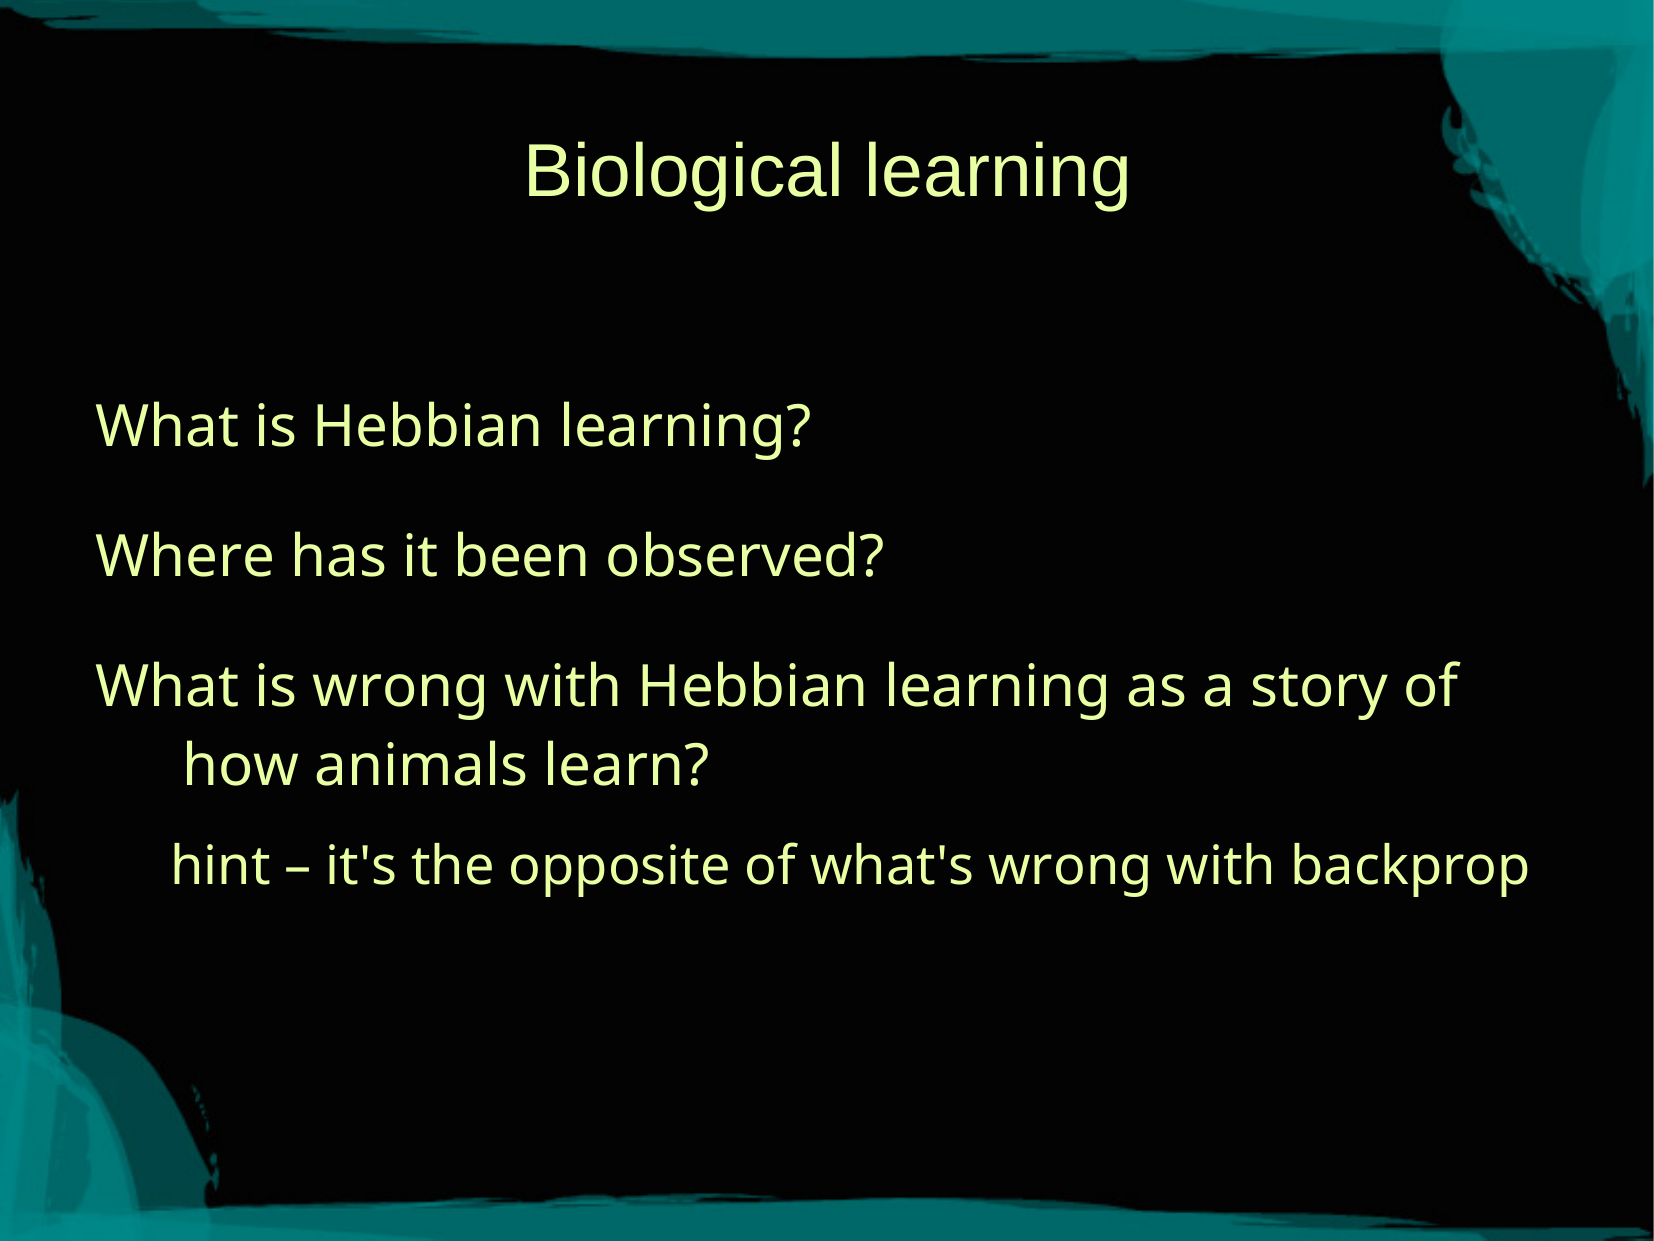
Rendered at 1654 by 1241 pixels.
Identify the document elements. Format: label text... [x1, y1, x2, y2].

title Biological learning [276, 0, 1380, 341]
picture [0, 0, 1654, 1241]
list What is Hebbian learning? Where has it been observed? What is wrong with Hebbian learning as a story of how animals learn? hint – it's the opposite of what's wrong with backprop [95, 383, 1584, 1203]
